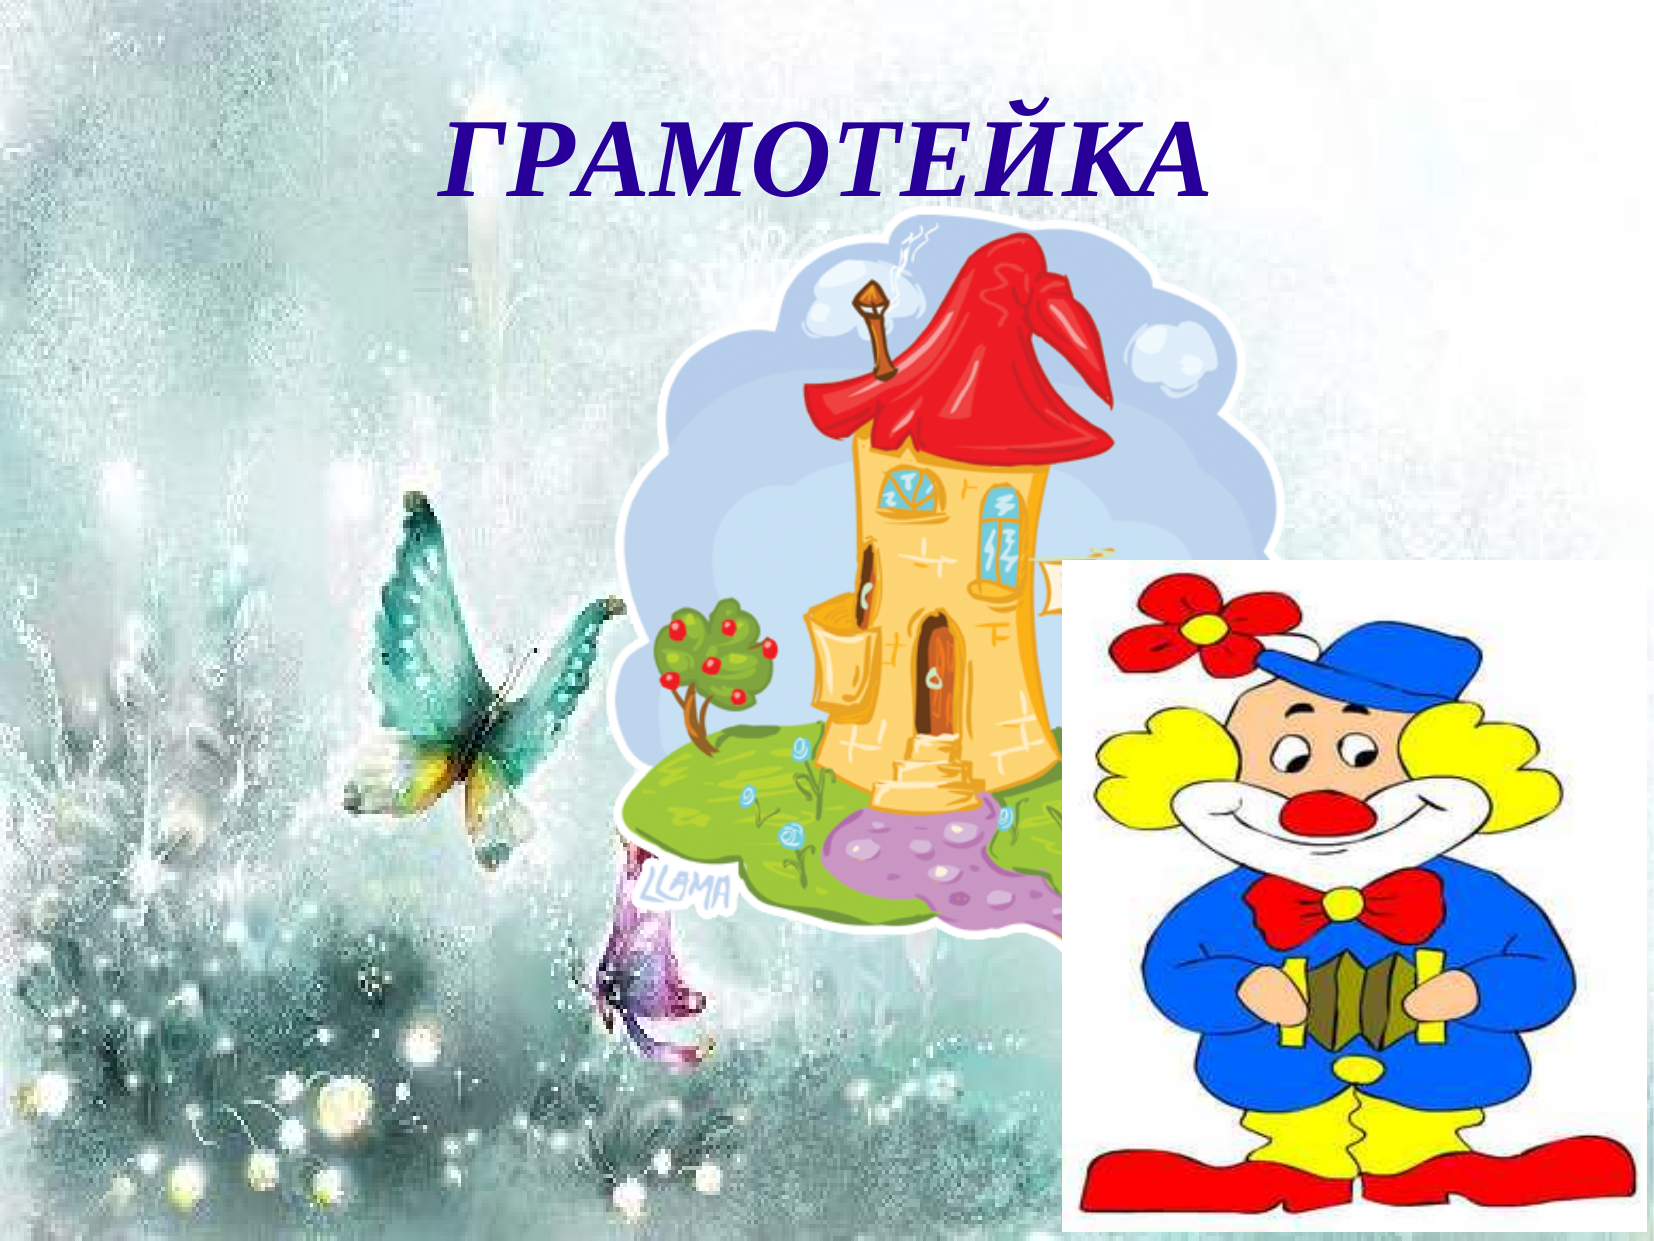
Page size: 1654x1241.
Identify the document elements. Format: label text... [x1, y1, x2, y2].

picture [0, 0, 1654, 1241]
title ГРАМОТЕЙКА [82, 55, 1571, 263]
